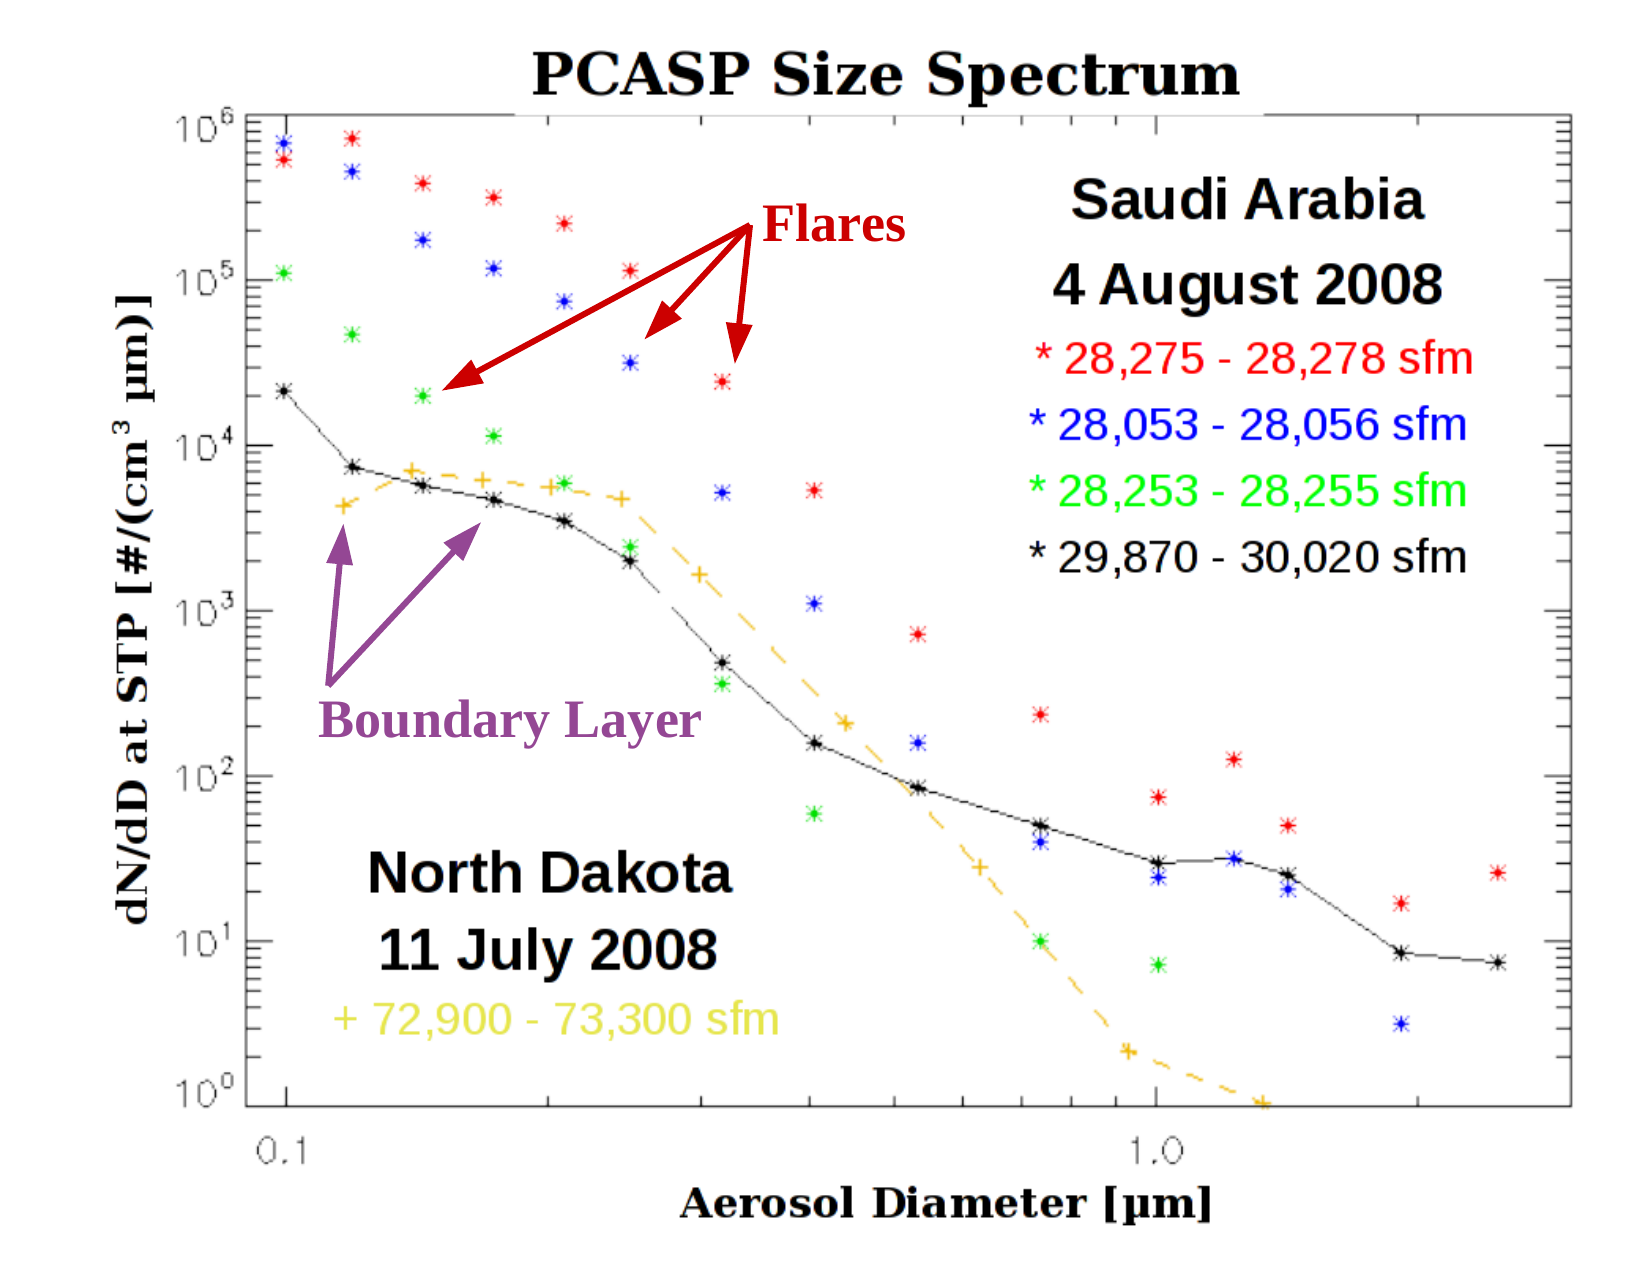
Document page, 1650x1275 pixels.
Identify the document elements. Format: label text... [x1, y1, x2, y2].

picture [2, 16, 1650, 1255]
text_box Flares [747, 189, 922, 261]
text_box Boundary Layer [303, 685, 719, 757]
